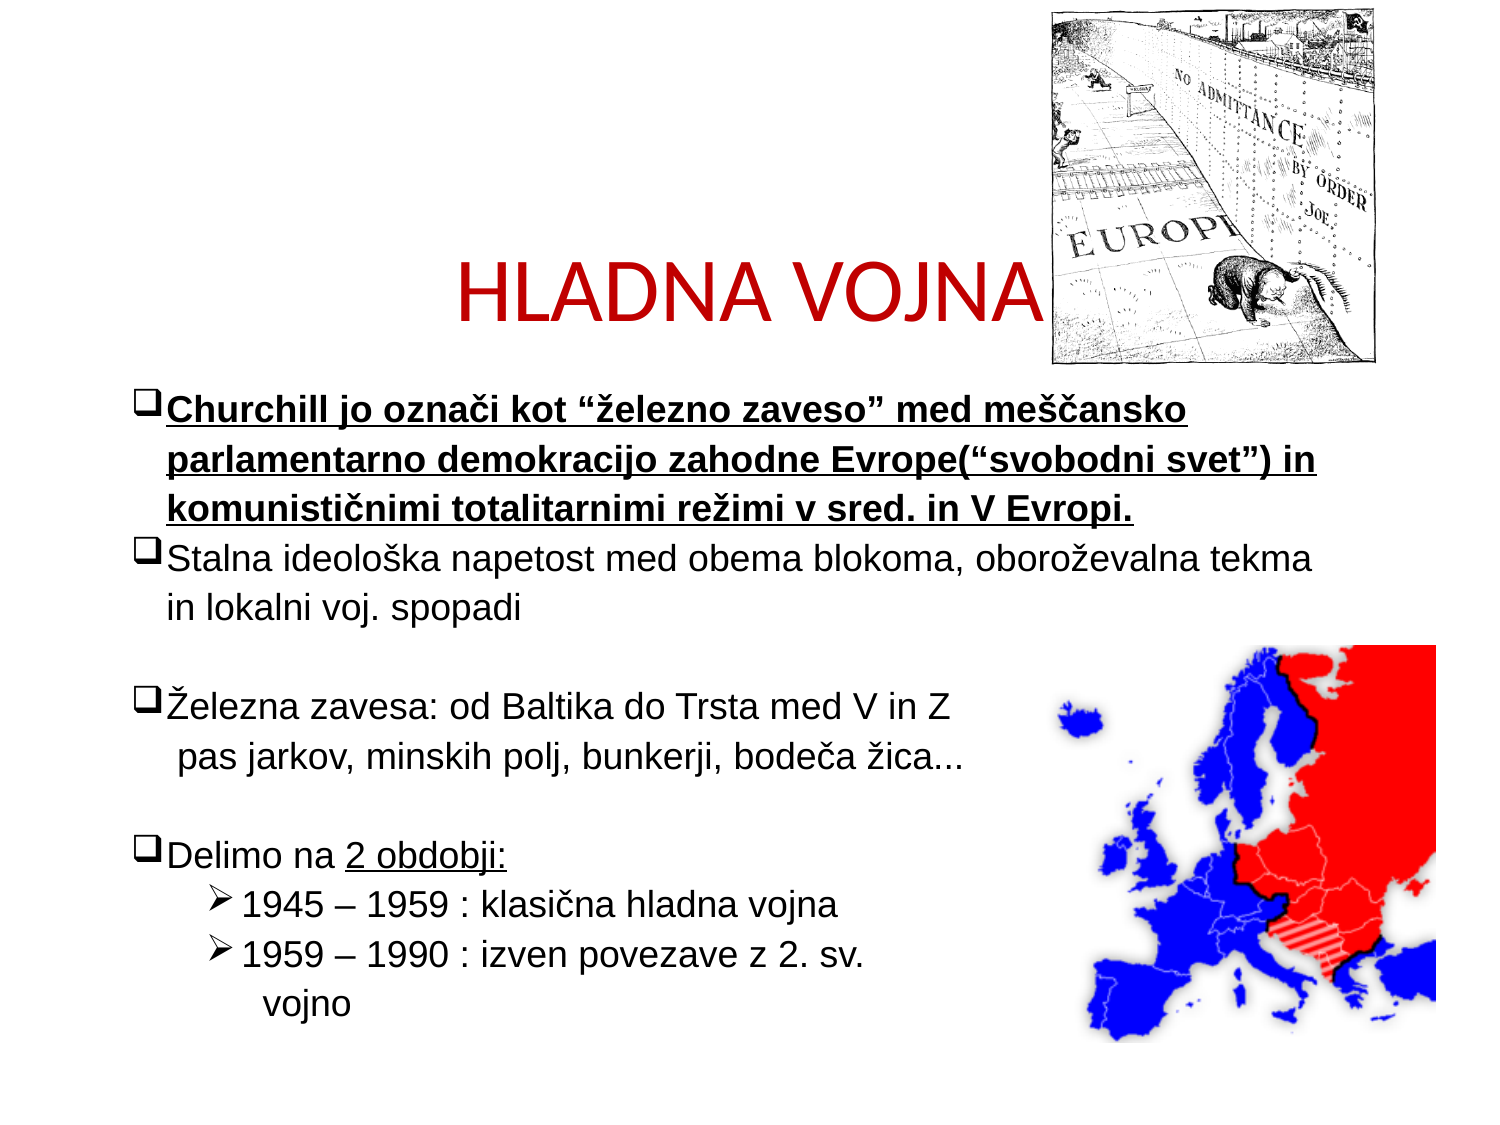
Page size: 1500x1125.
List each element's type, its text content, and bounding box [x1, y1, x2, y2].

picture [1045, 0, 1382, 369]
title HLADNA VOJNA [112, 148, 1388, 421]
picture [1045, 645, 1436, 1043]
text_box Churchill jo označi kot “železno zaveso” med meščansko parlamentarno demokracijo zahodne Evrope(“svobodni svet”) in komunističnimi totalitarnimi režimi v sred. in V Evropi. Stalna ideološka napetost med obema blokoma, oboroževalna tekma in lokalni voj. spopadi Železna zavesa: od Baltika do Trsta med V in Z pas jarkov, minskih polj, bunkerji, bodeča žica... Delimo na 2 obdobji: 1945 – 1959 : klasična hladna vojna 1959 – 1990 : izven povezave z 2. sv. vojno [76, 373, 1341, 1032]
